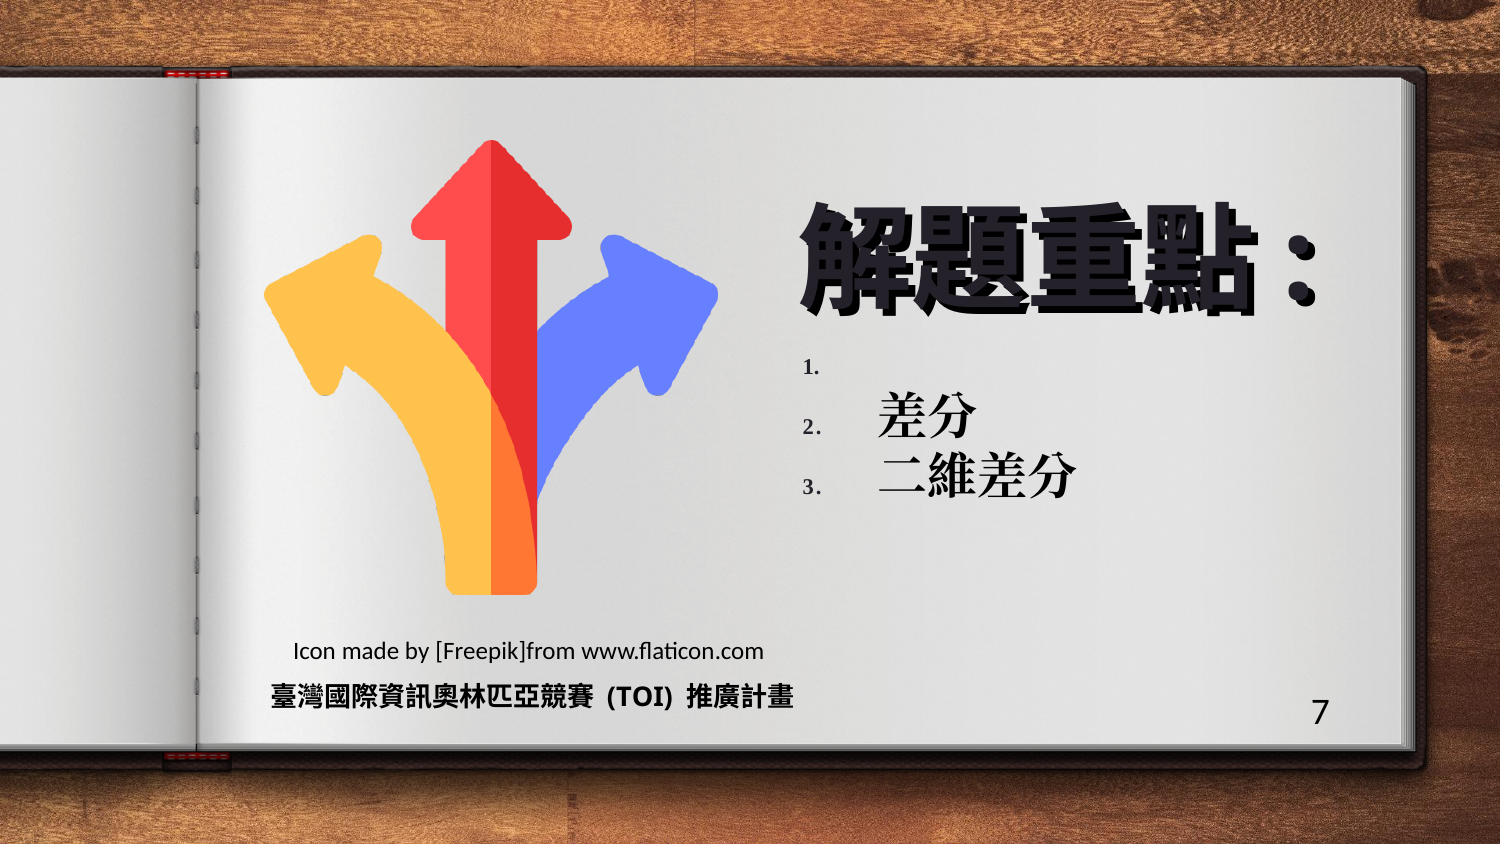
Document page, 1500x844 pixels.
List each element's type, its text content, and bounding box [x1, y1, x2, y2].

text_box Icon made by [Freepik]from www.flaticon.com [278, 627, 867, 672]
title 解題重點: [782, 146, 1313, 338]
picture [264, 140, 718, 595]
text_box [1295, 672, 1386, 737]
subtitle 差分 二維差分 [787, 309, 1361, 584]
